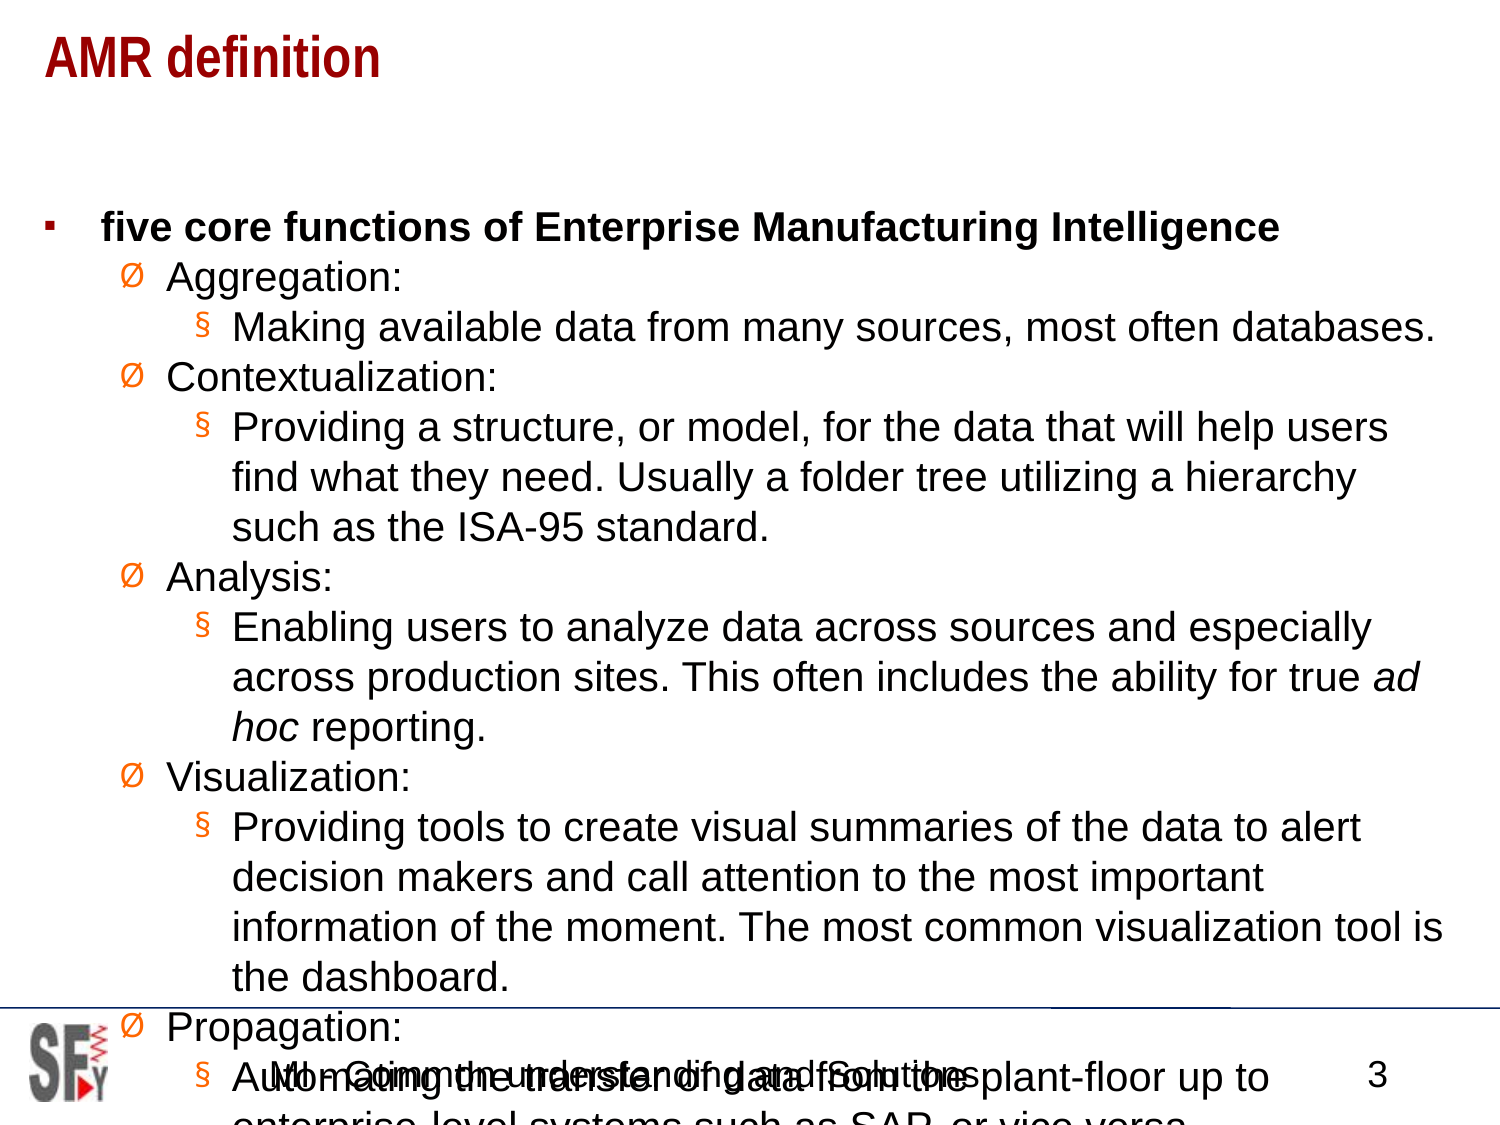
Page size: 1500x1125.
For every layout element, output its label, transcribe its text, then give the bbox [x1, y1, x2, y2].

list five core functions of Enterprise Manufacturing Intelligence Aggregation: Making available data from many sources, most often databases. Contextualization: Providing a structure, or model, for the data that will help users find what they need. Usually a folder tree utilizing a hierarchy such as the ISA-95 standard. Analysis: Enabling users to analyze data across sources and especially across production sites. This often includes the ability for true ad hoc reporting. Visualization: Providing tools to create visual summaries of the data to alert decision makers and call attention to the most important information of the moment. The most common visualization tool is the dashboard. Propagation: Automating the transfer of data from the plant-floor up to enterprise-level systems such as SAP, or vice versa. [29, 184, 1471, 988]
picture [29, 1023, 108, 1102]
footer MI - Common understanding and Solutions [253, 1034, 1336, 1103]
slide_number <numéro> [1352, 1034, 1490, 1103]
title AMR definition [29, 12, 1471, 138]
